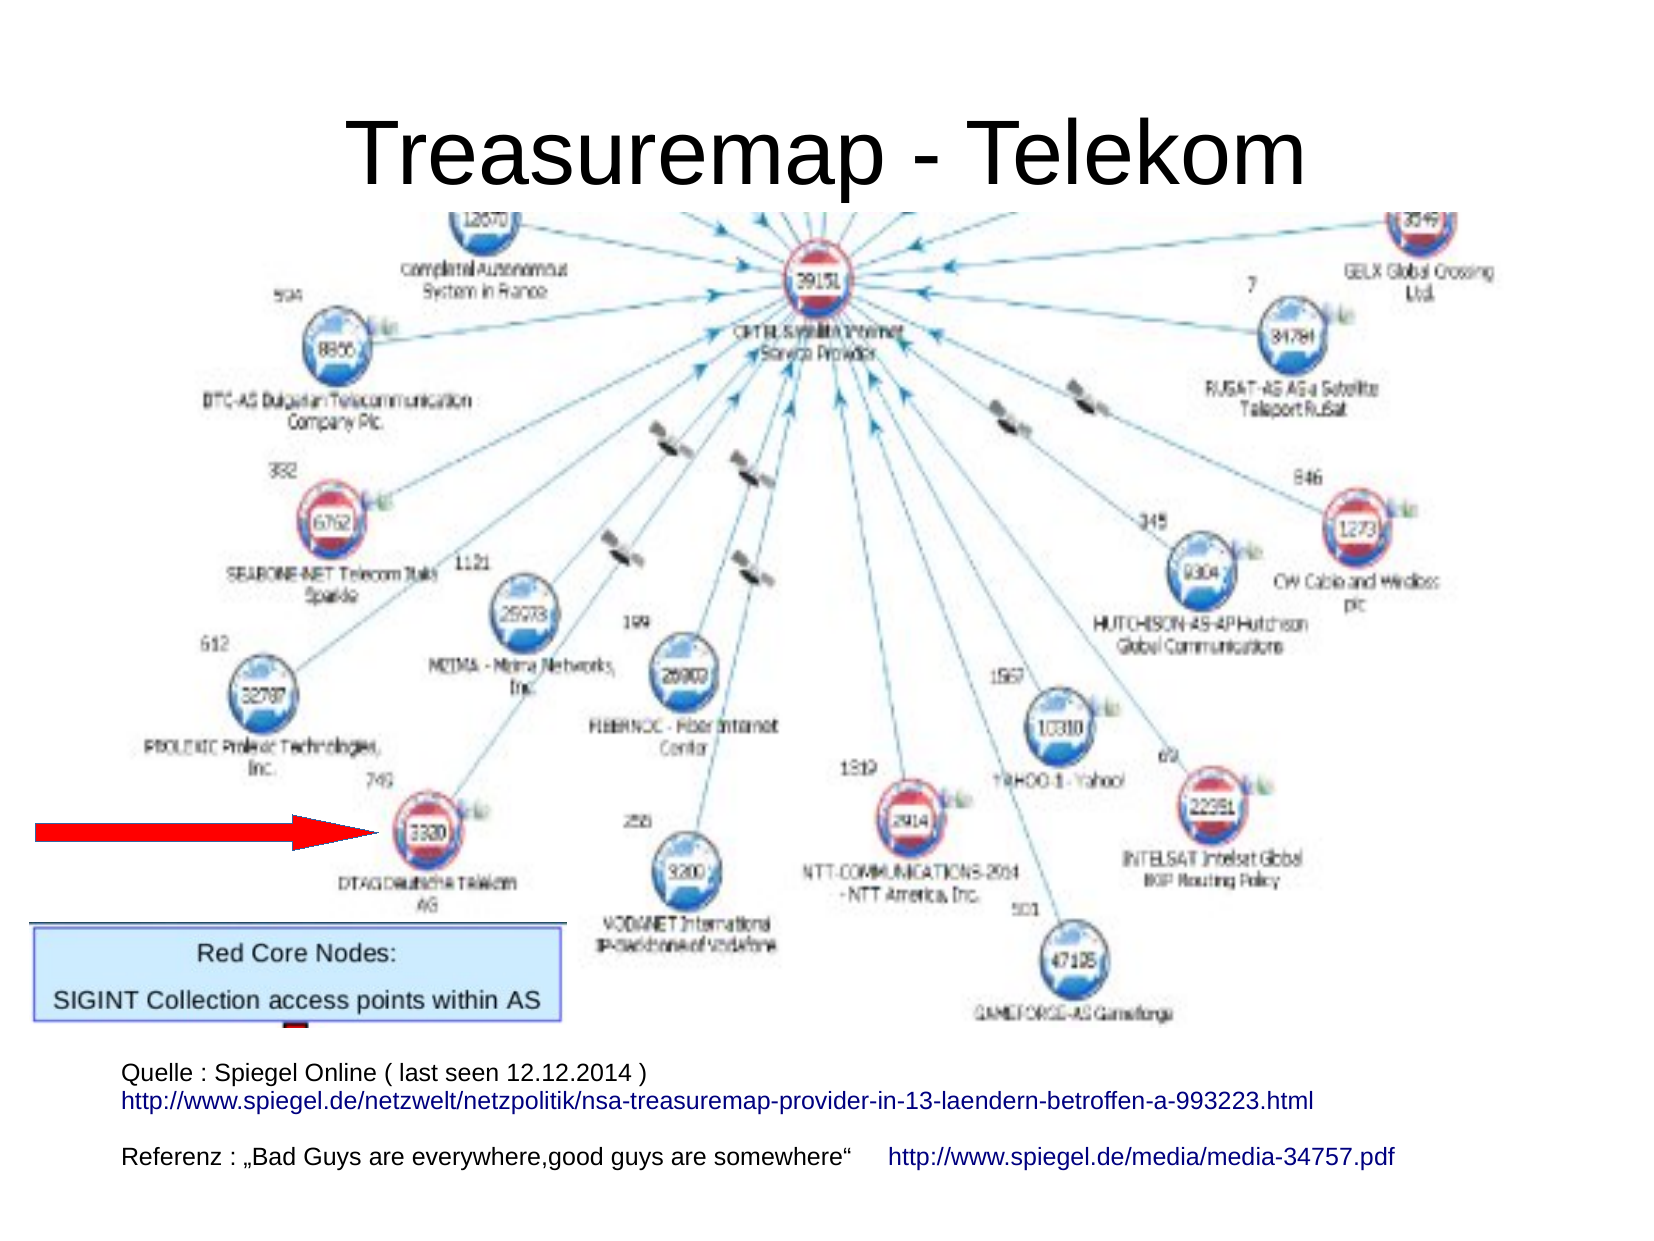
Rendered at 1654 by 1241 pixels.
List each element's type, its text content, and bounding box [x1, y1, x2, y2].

text_box [35, 814, 379, 851]
text_box Quelle : Spiegel Online ( last seen 12.12.2014 ) http://www.spiegel.de/netzwelt/netzpolitik/nsa-treasuremap-provider-in-13-laendern-betroffen-a-993223.html Referenz : „Bad Guys are everywhere,good guys are somewhere“ http://www.spiegel.de/media/media-34757.pdf [106, 1051, 1548, 1179]
title Treasuremap - Telekom [82, 49, 1571, 257]
picture [29, 212, 1571, 1028]
